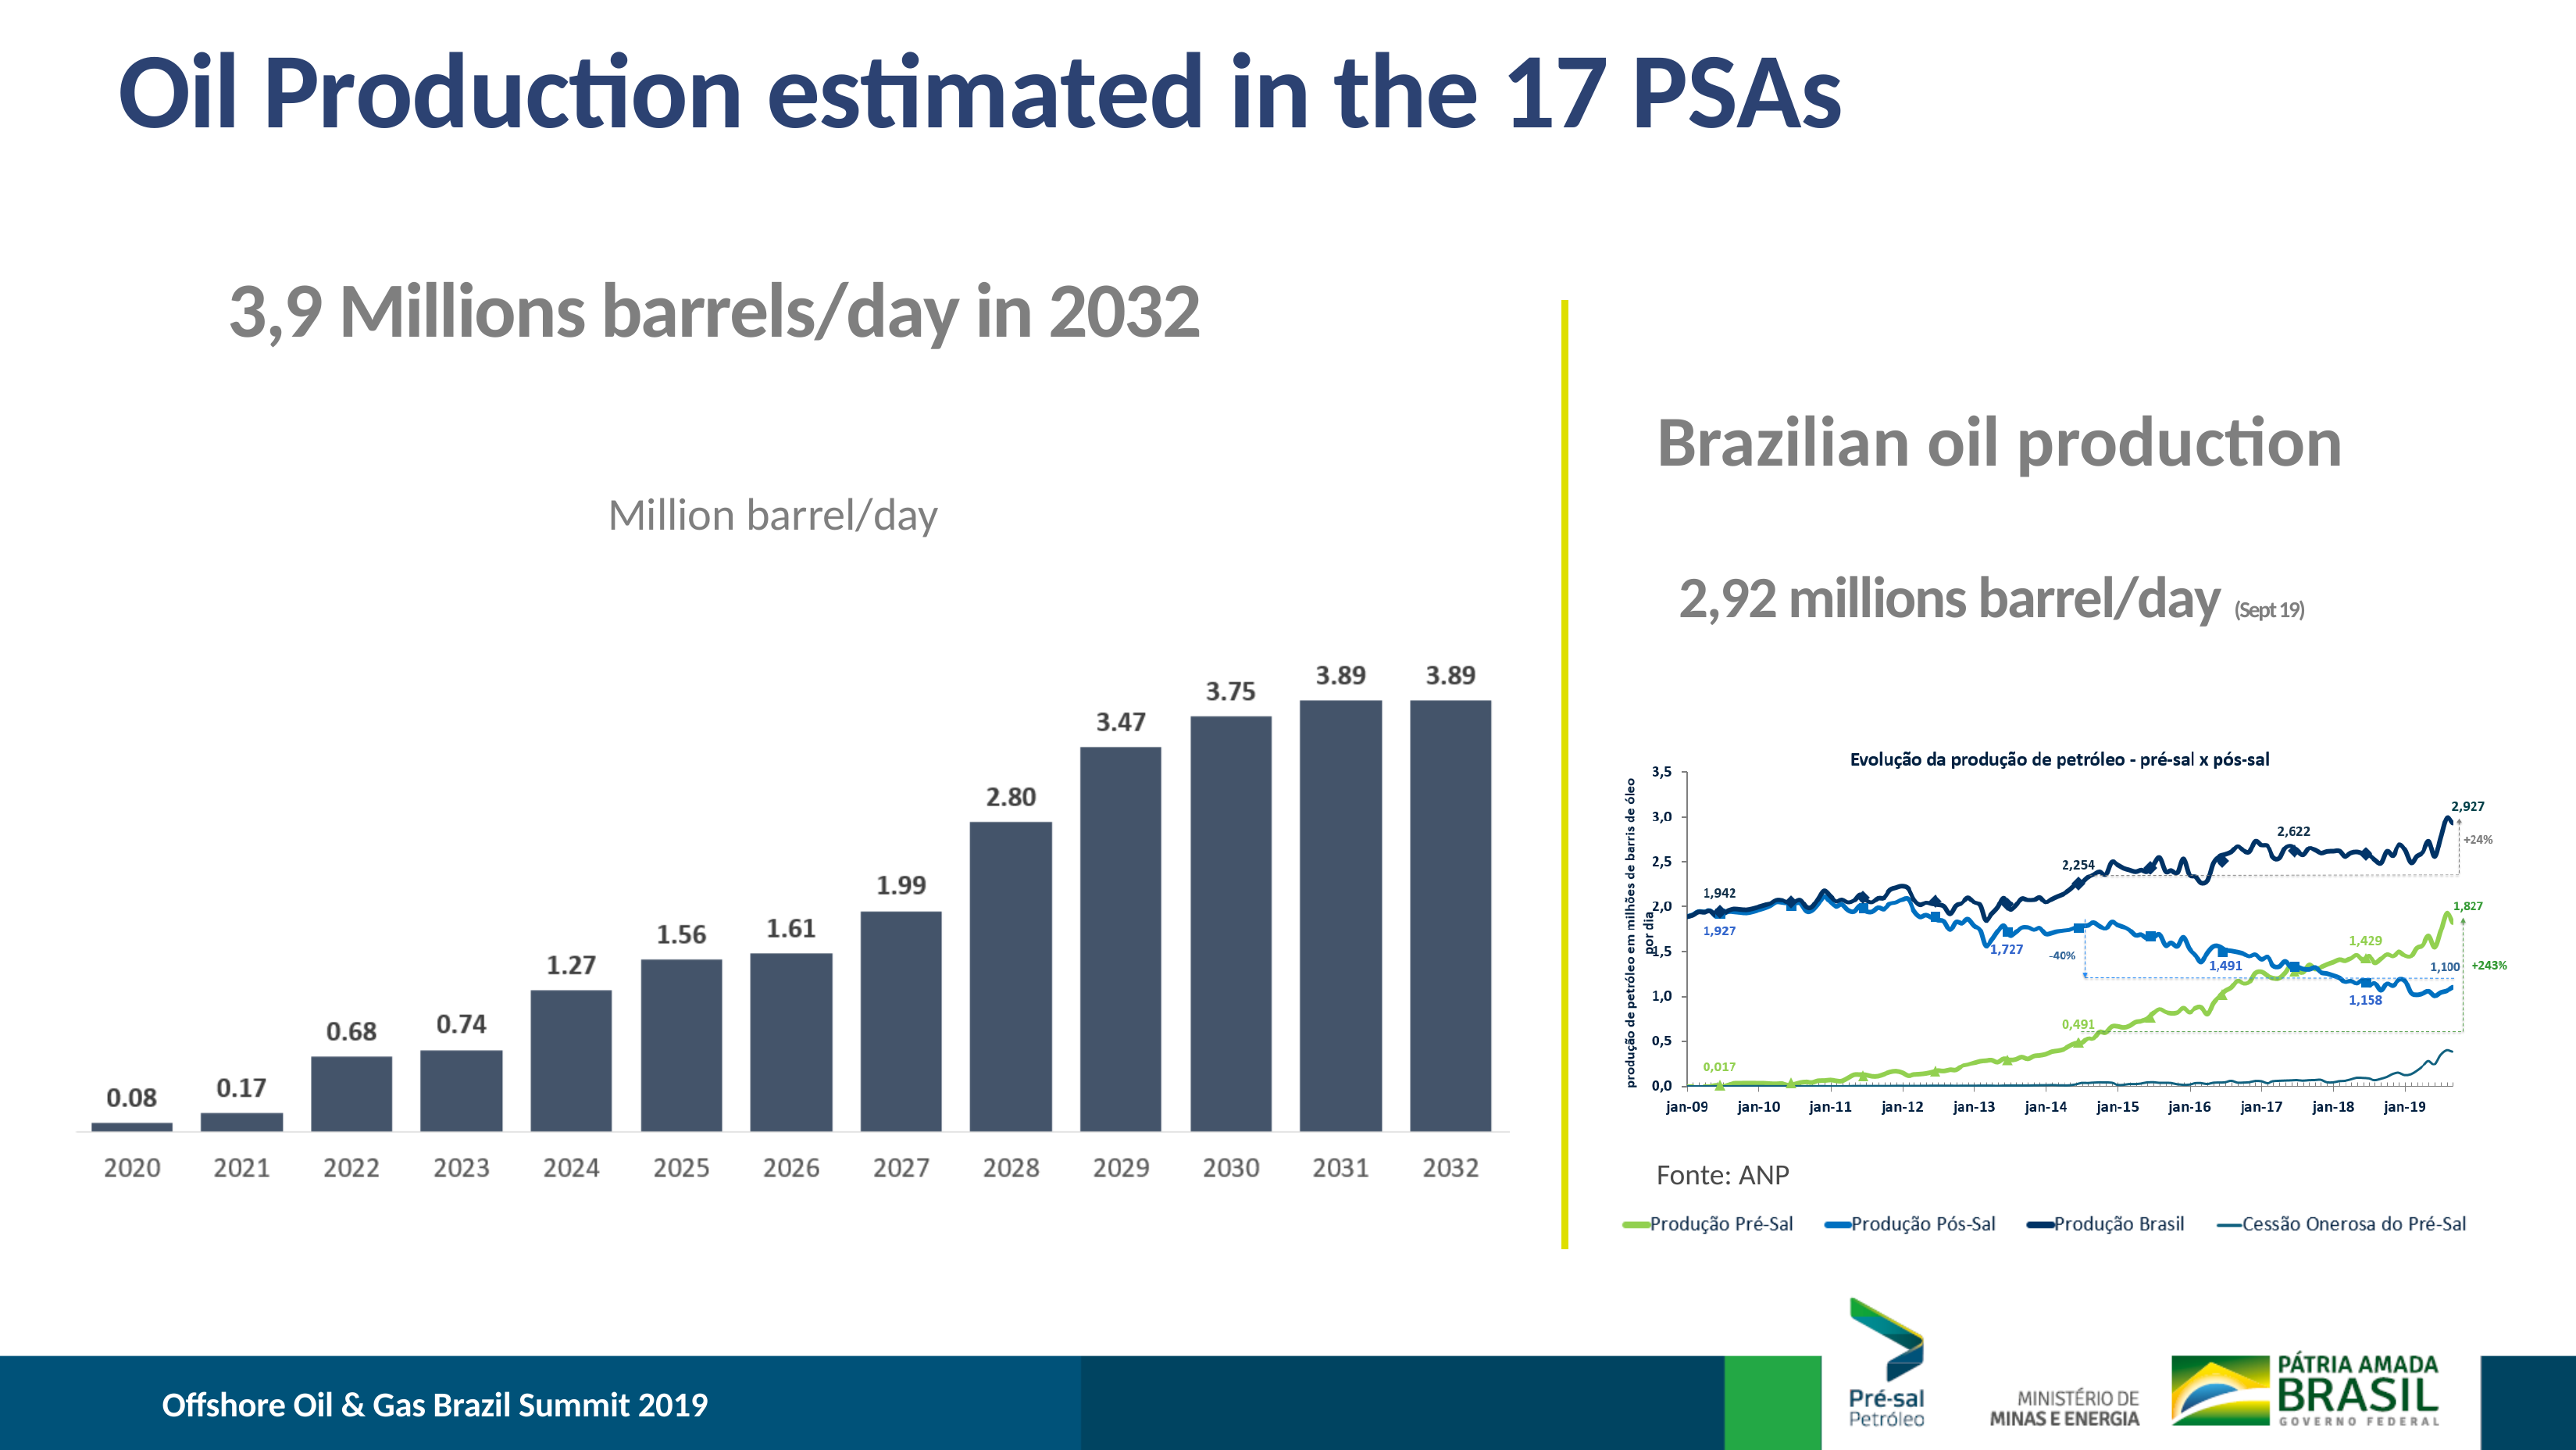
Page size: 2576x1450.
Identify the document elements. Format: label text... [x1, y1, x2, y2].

picture [1605, 1206, 2488, 1246]
text_box 3,9 Millions barrels/day in 2032 [216, 253, 1215, 359]
picture [1605, 712, 2525, 1120]
text_box Offshore Oil & Gas Brazil Summit 2019 [160, 1388, 888, 1424]
text_box Fonte: ANP [1645, 1148, 1804, 1197]
text_box Brazilian oil production [1645, 388, 2381, 488]
title Oil Production estimated in the 17 PSAs [106, 34, 1861, 232]
text_box 2,92 millions barrel/day (Sept 19) [1668, 553, 2317, 635]
text_box Million barrel/day [596, 478, 955, 546]
picture [73, 577, 1510, 1193]
